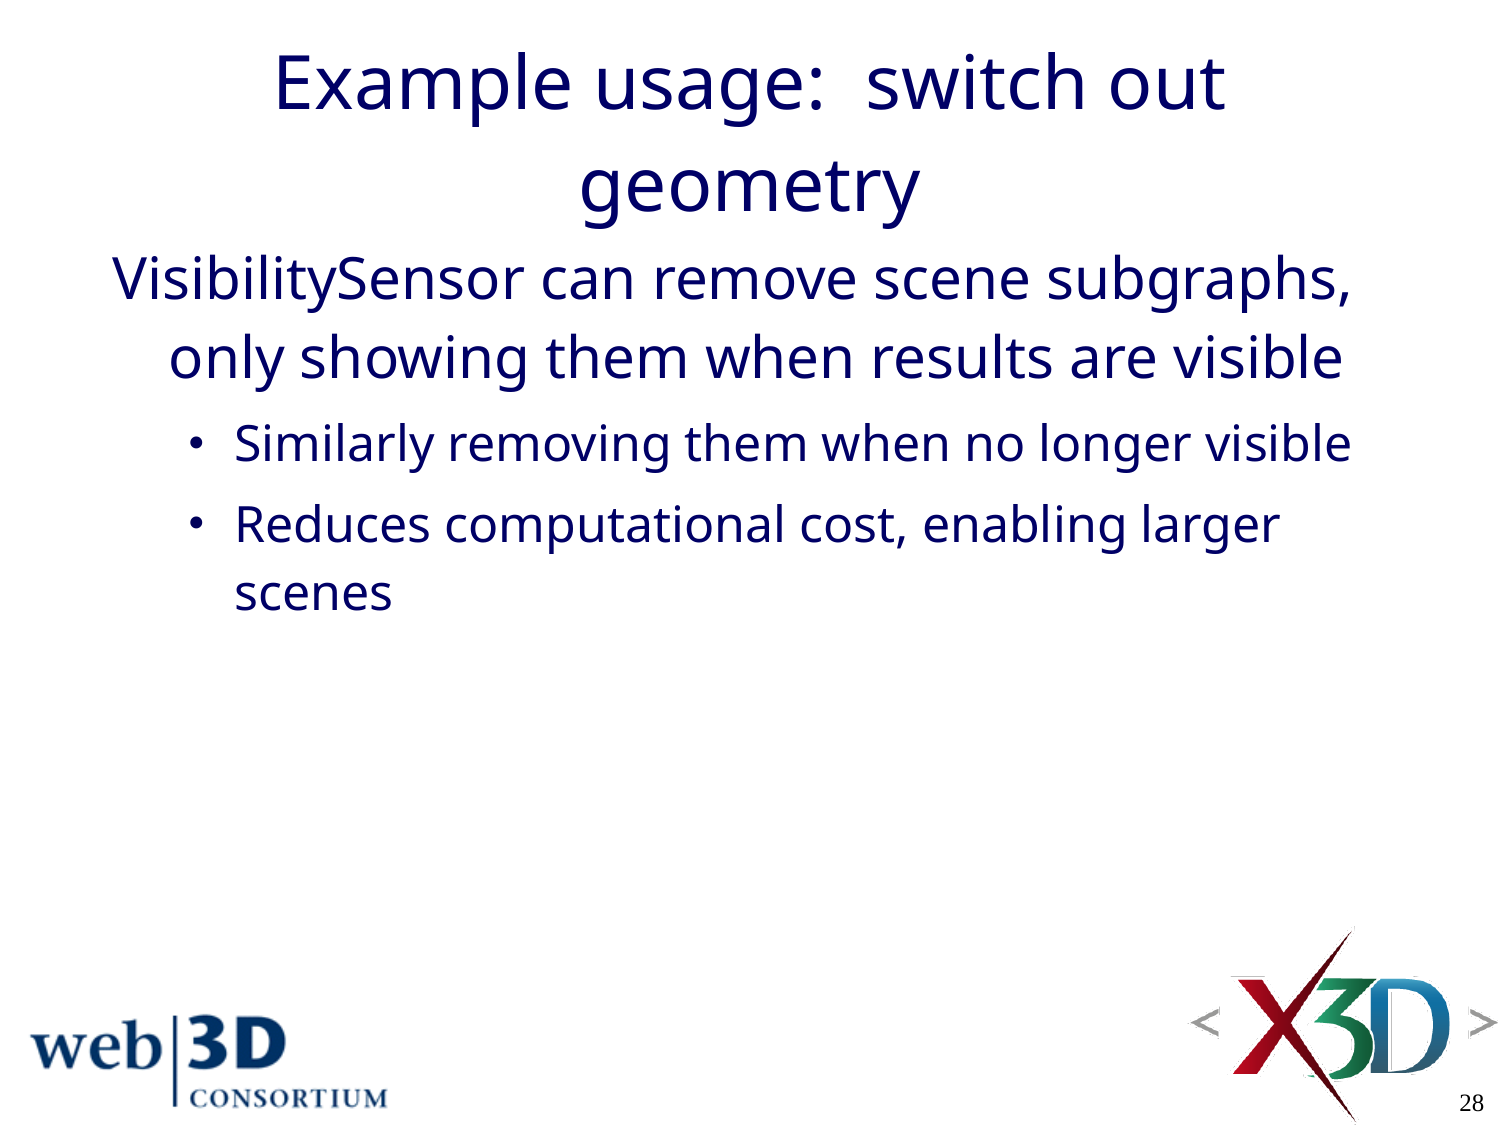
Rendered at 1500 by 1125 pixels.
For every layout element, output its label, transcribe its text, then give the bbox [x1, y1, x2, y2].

list VisibilitySensor can remove scene subgraphs, only showing them when results are visible Similarly removing them when no longer visible Reduces computational cost, enabling larger scenes [112, 237, 1388, 638]
picture [12, 998, 413, 1118]
title Example usage: switch out geometry [112, 44, 1388, 218]
picture [19, 646, 1500, 1125]
